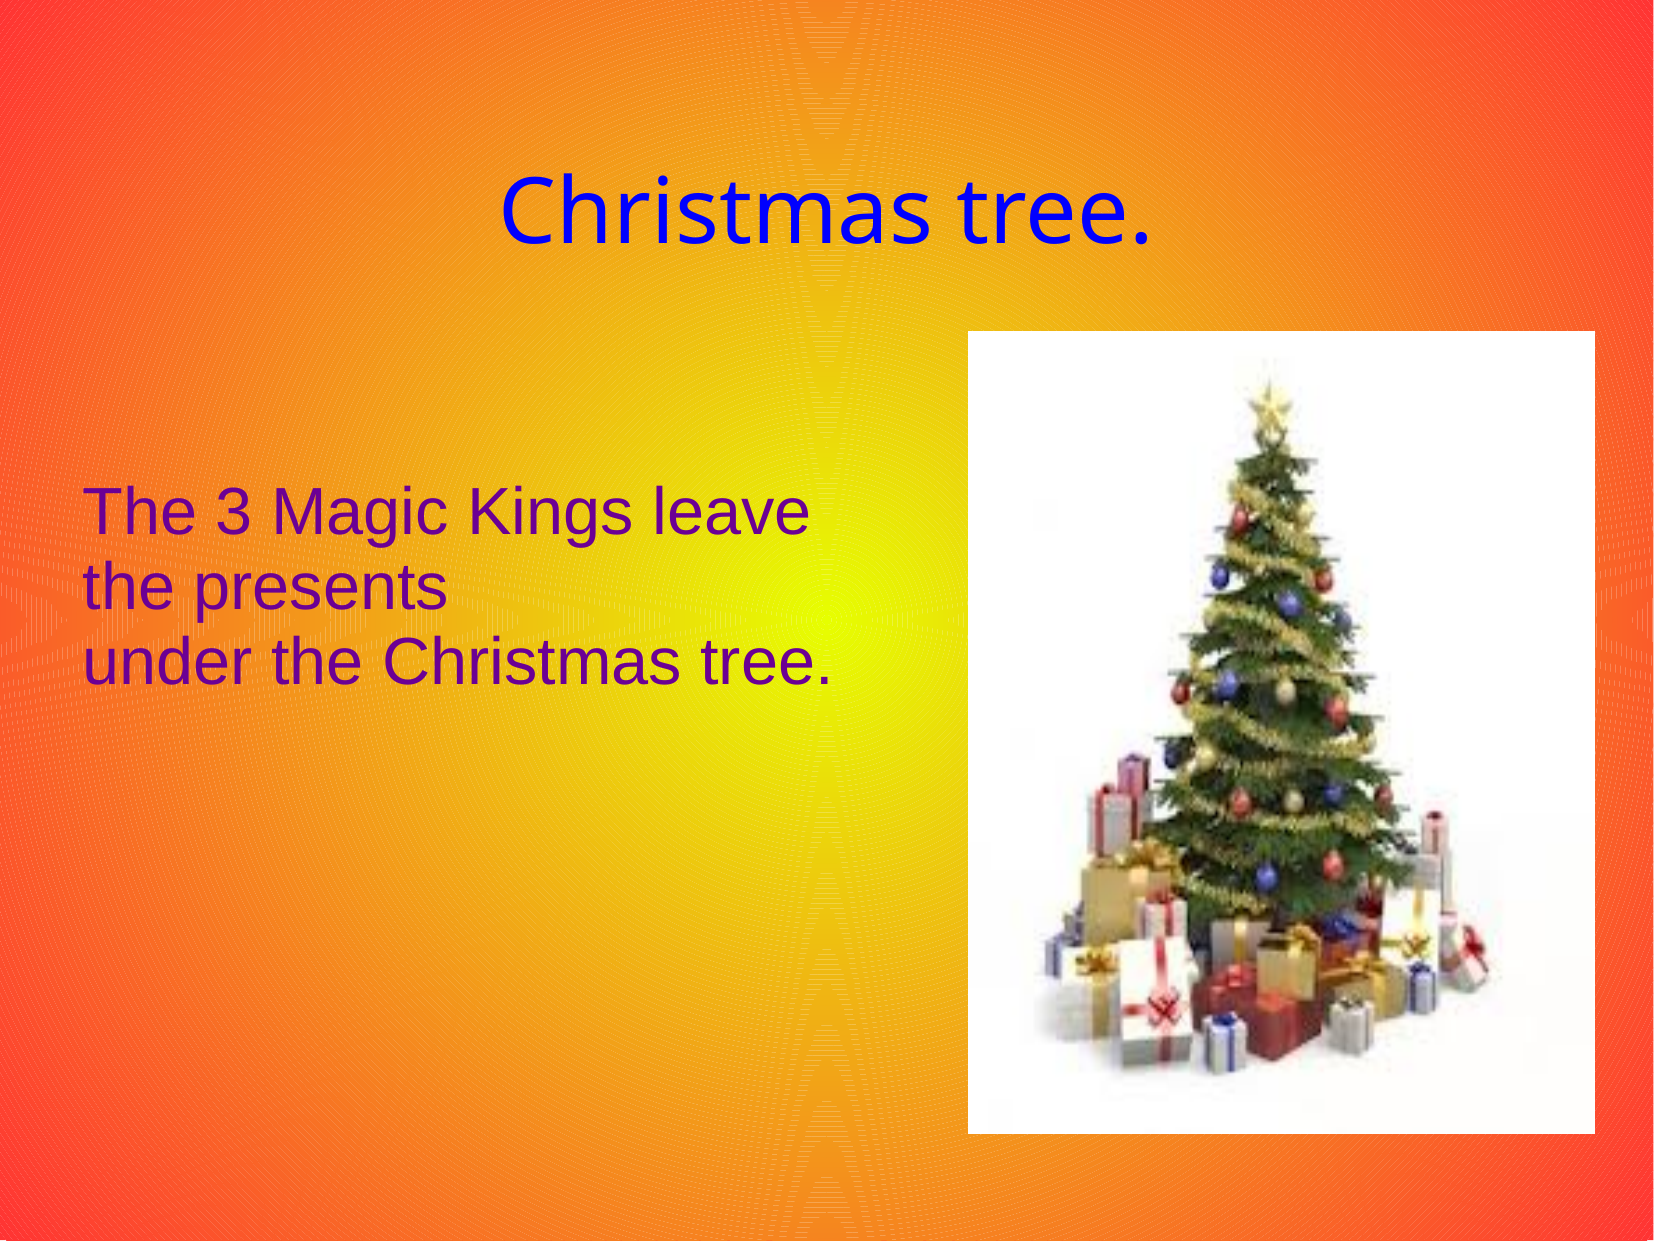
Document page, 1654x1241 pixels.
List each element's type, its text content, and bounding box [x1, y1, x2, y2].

picture [968, 331, 1595, 1134]
title Christmas tree. [82, 49, 1571, 331]
subtitle The 3 Magic Kings leave the presents under the Christmas tree. [82, 129, 1538, 1193]
